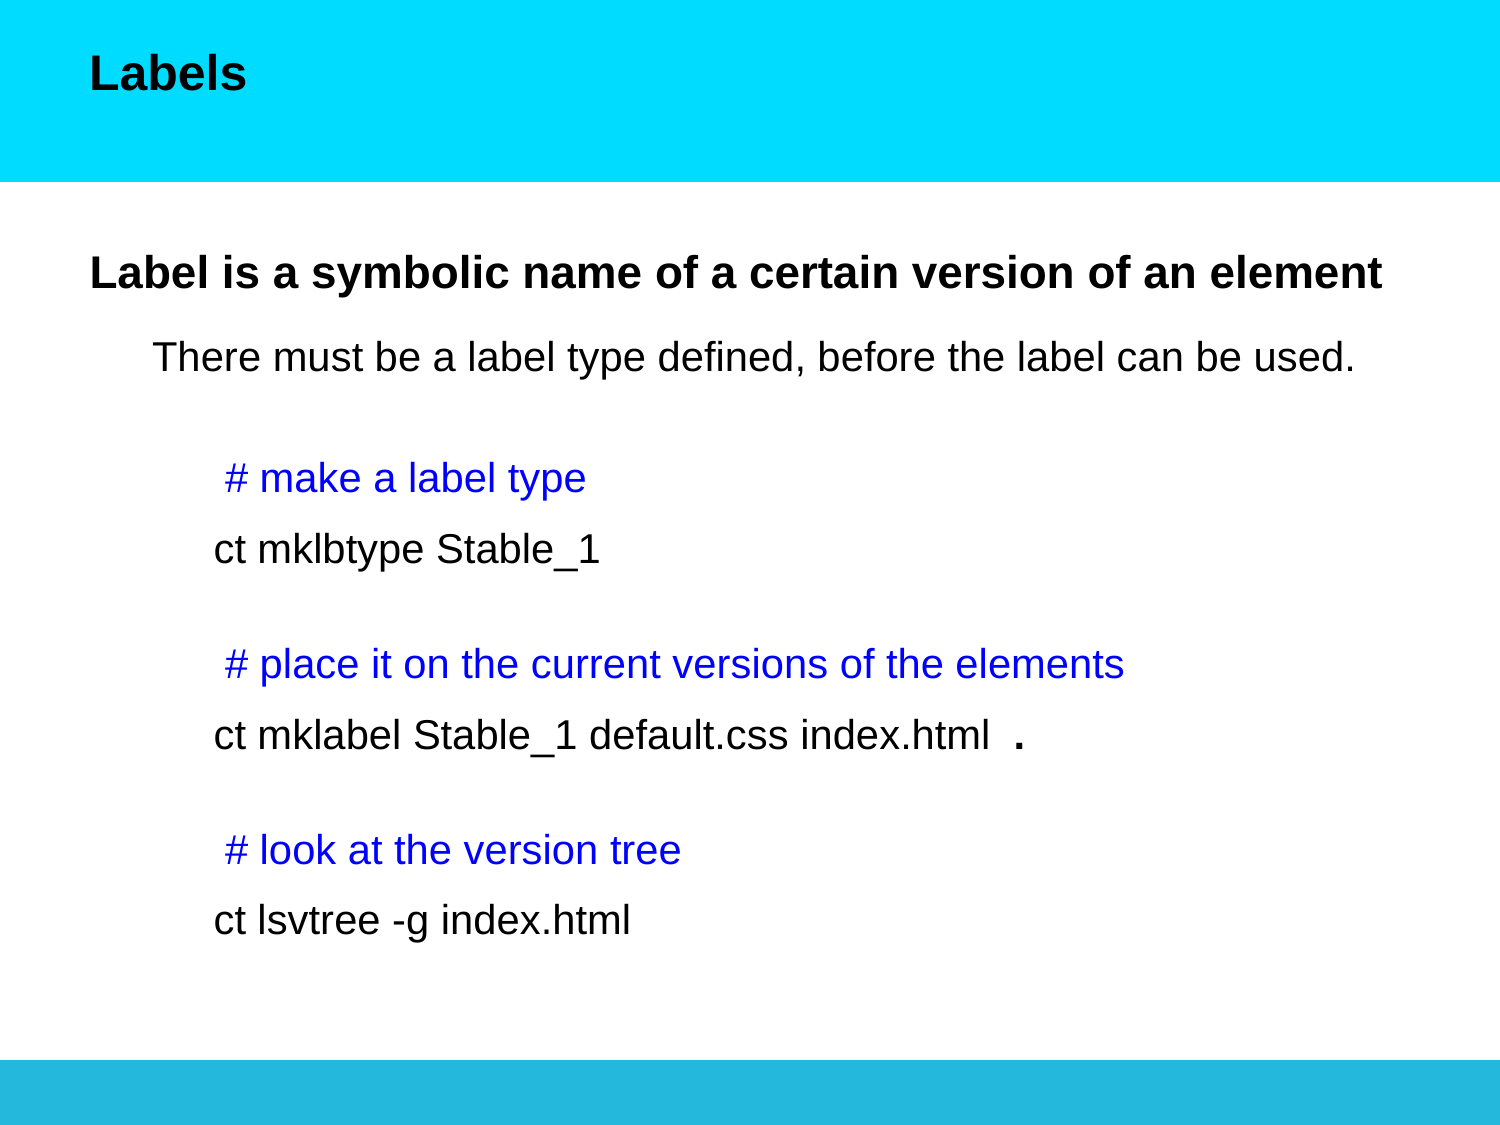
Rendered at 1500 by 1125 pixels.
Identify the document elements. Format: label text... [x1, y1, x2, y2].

picture [0, 182, 1500, 1060]
list Label is a symbolic name of a certain version of an element There must be a label type defined, before the label can be used. # make a label type ct mklbtype Stable_1 # place it on the current versions of the elements ct mklabel Stable_1 default.css index.html . # look at the version tree ct lsvtree -g index.html [74, 241, 1439, 1044]
title Labels [74, 17, 1026, 125]
